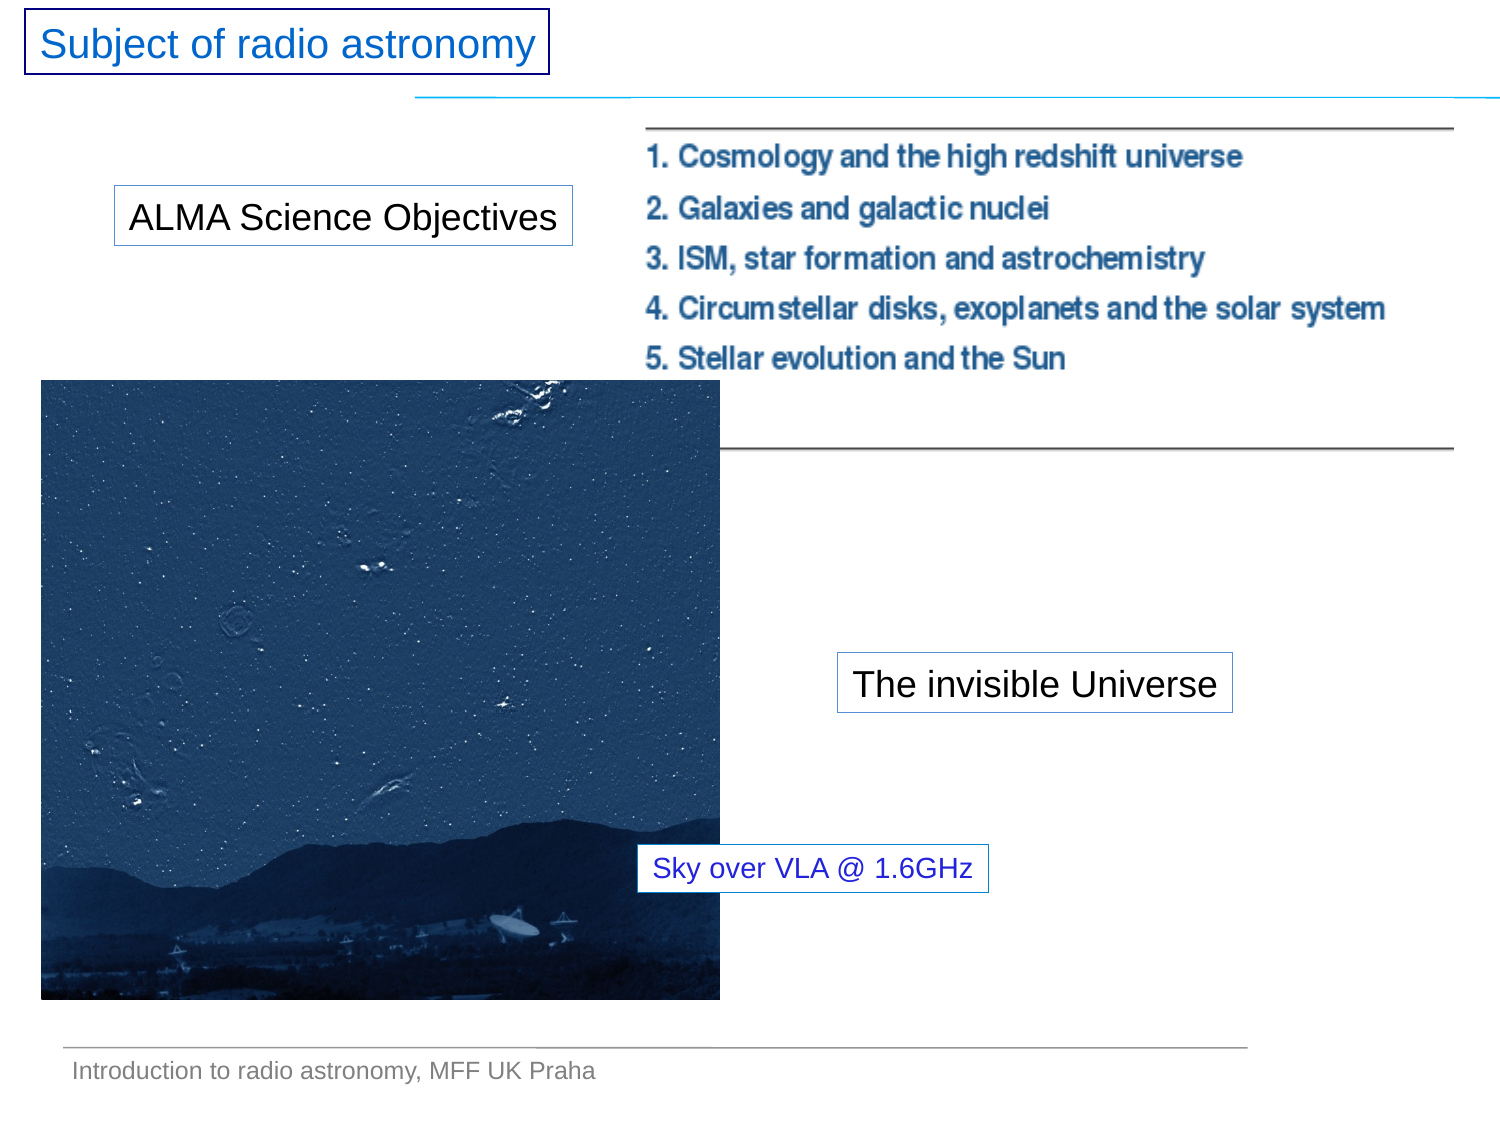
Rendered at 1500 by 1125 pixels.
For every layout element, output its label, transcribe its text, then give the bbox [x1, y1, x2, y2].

picture [41, 99, 1454, 1000]
text_box Subject of radio astronomy [24, 8, 549, 75]
text_box ALMA Science Objectives [114, 185, 573, 246]
text_box Sky over VLA @ 1.6GHz [637, 844, 989, 893]
text_box The invisible Universe [837, 652, 1233, 713]
